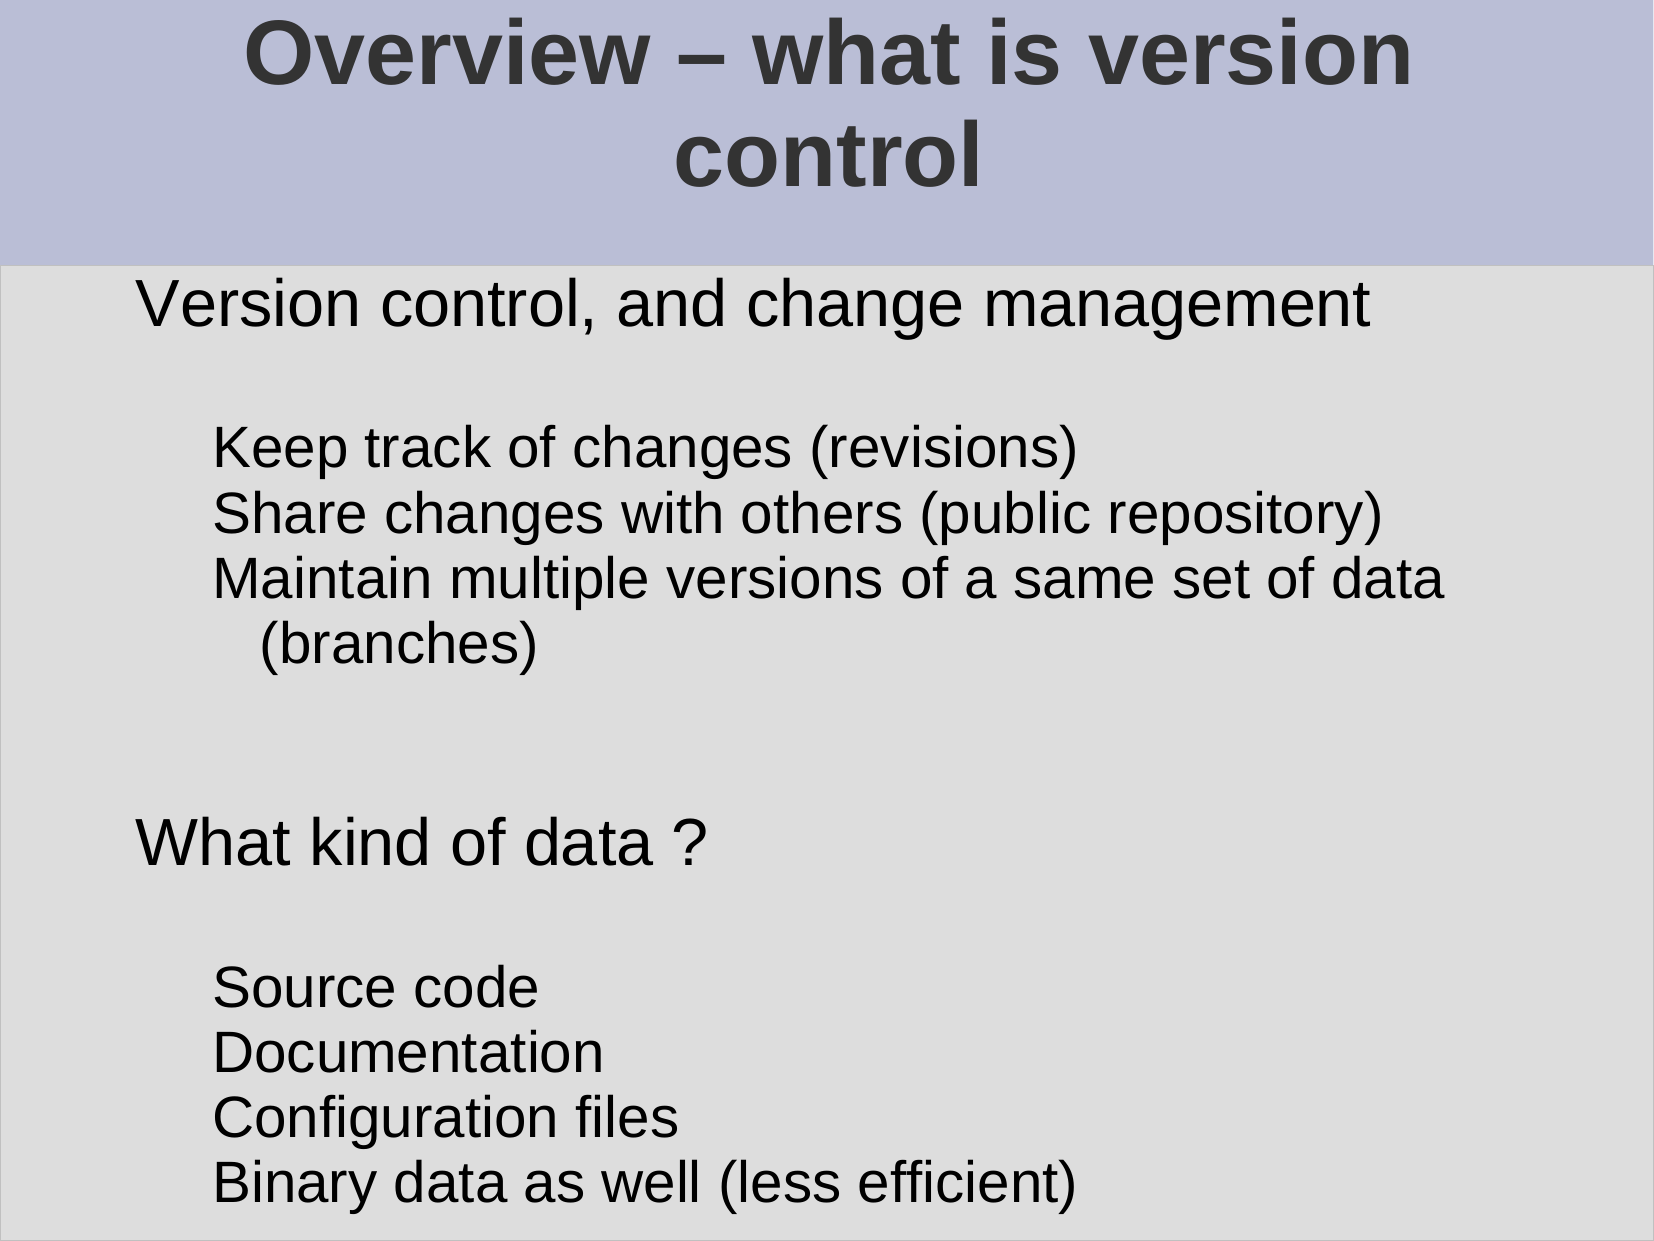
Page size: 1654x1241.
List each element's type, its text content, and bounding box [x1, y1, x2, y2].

title Overview – what is version control [123, 0, 1536, 210]
list Version control, and change management Keep track of changes (revisions) Share changes with others (public repository) Maintain multiple versions of a same set of data (branches) What kind of data ? Source code Documentation Configuration files Binary data as well (less efficient) [118, 265, 1558, 1241]
